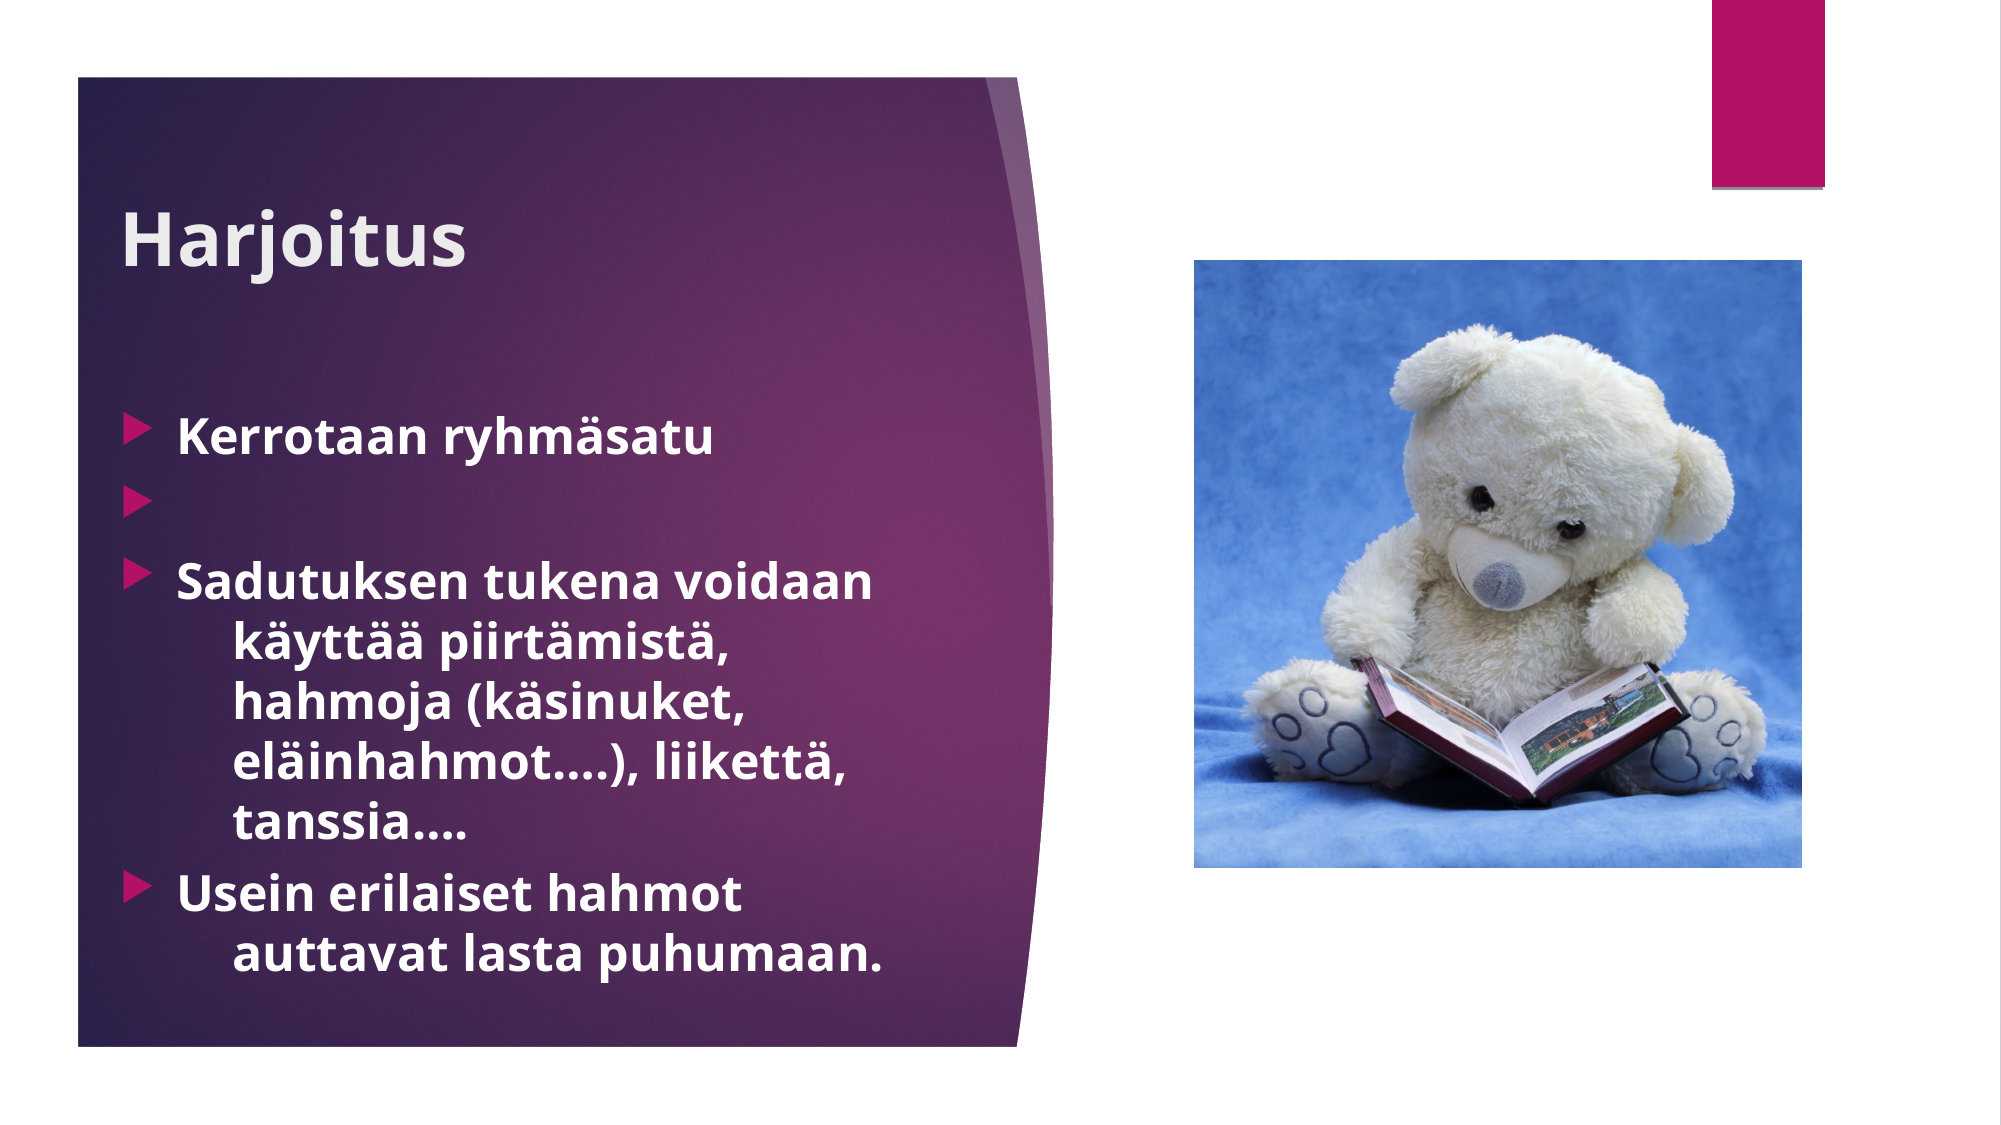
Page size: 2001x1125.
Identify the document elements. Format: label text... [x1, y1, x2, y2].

title Harjoitus [104, 103, 947, 370]
text_box [0, 0, 2000, 1125]
list Kerrotaan ryhmäsatu Sadutuksen tukena voidaan käyttää piirtämistä, hahmoja (käsinuket, eläinhahmot….), liikettä, tanssia…. Usein erilaiset hahmot auttavat lasta puhumaan. [104, 396, 947, 1023]
picture [1194, 260, 1802, 868]
